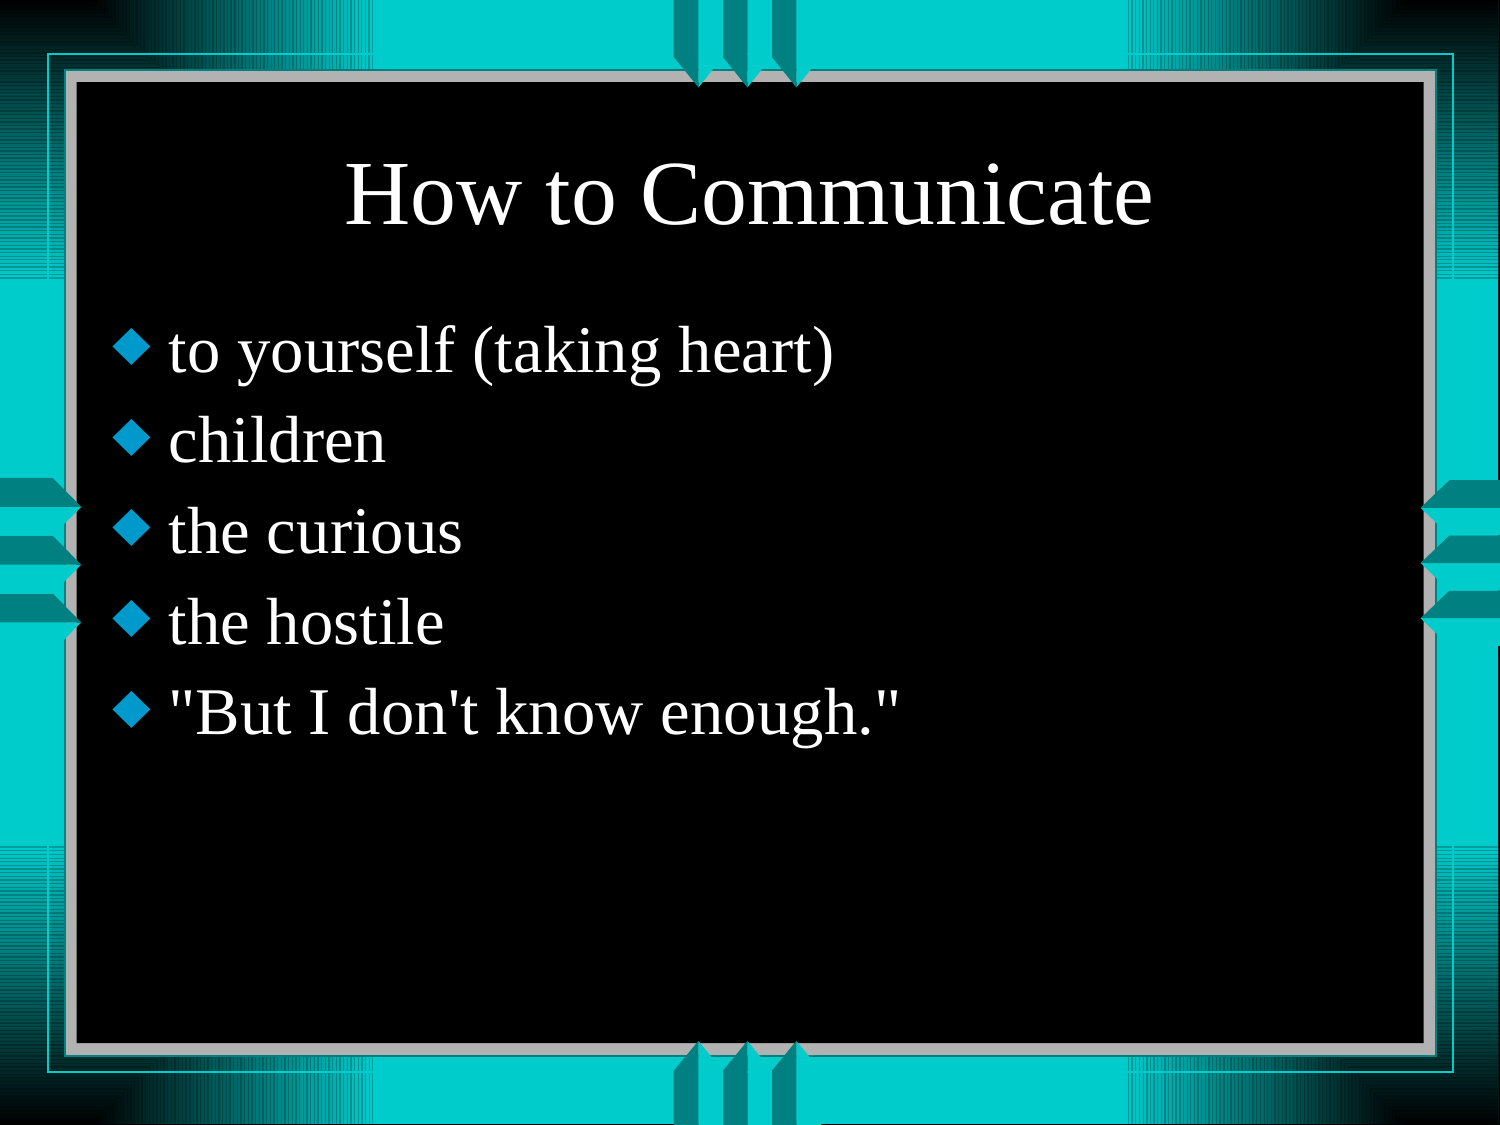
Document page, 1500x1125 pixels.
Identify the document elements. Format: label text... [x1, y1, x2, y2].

title How to Communicate [112, 99, 1388, 288]
list to yourself (taking heart) children the curious the hostile "But I don't know enough." [112, 312, 1388, 988]
